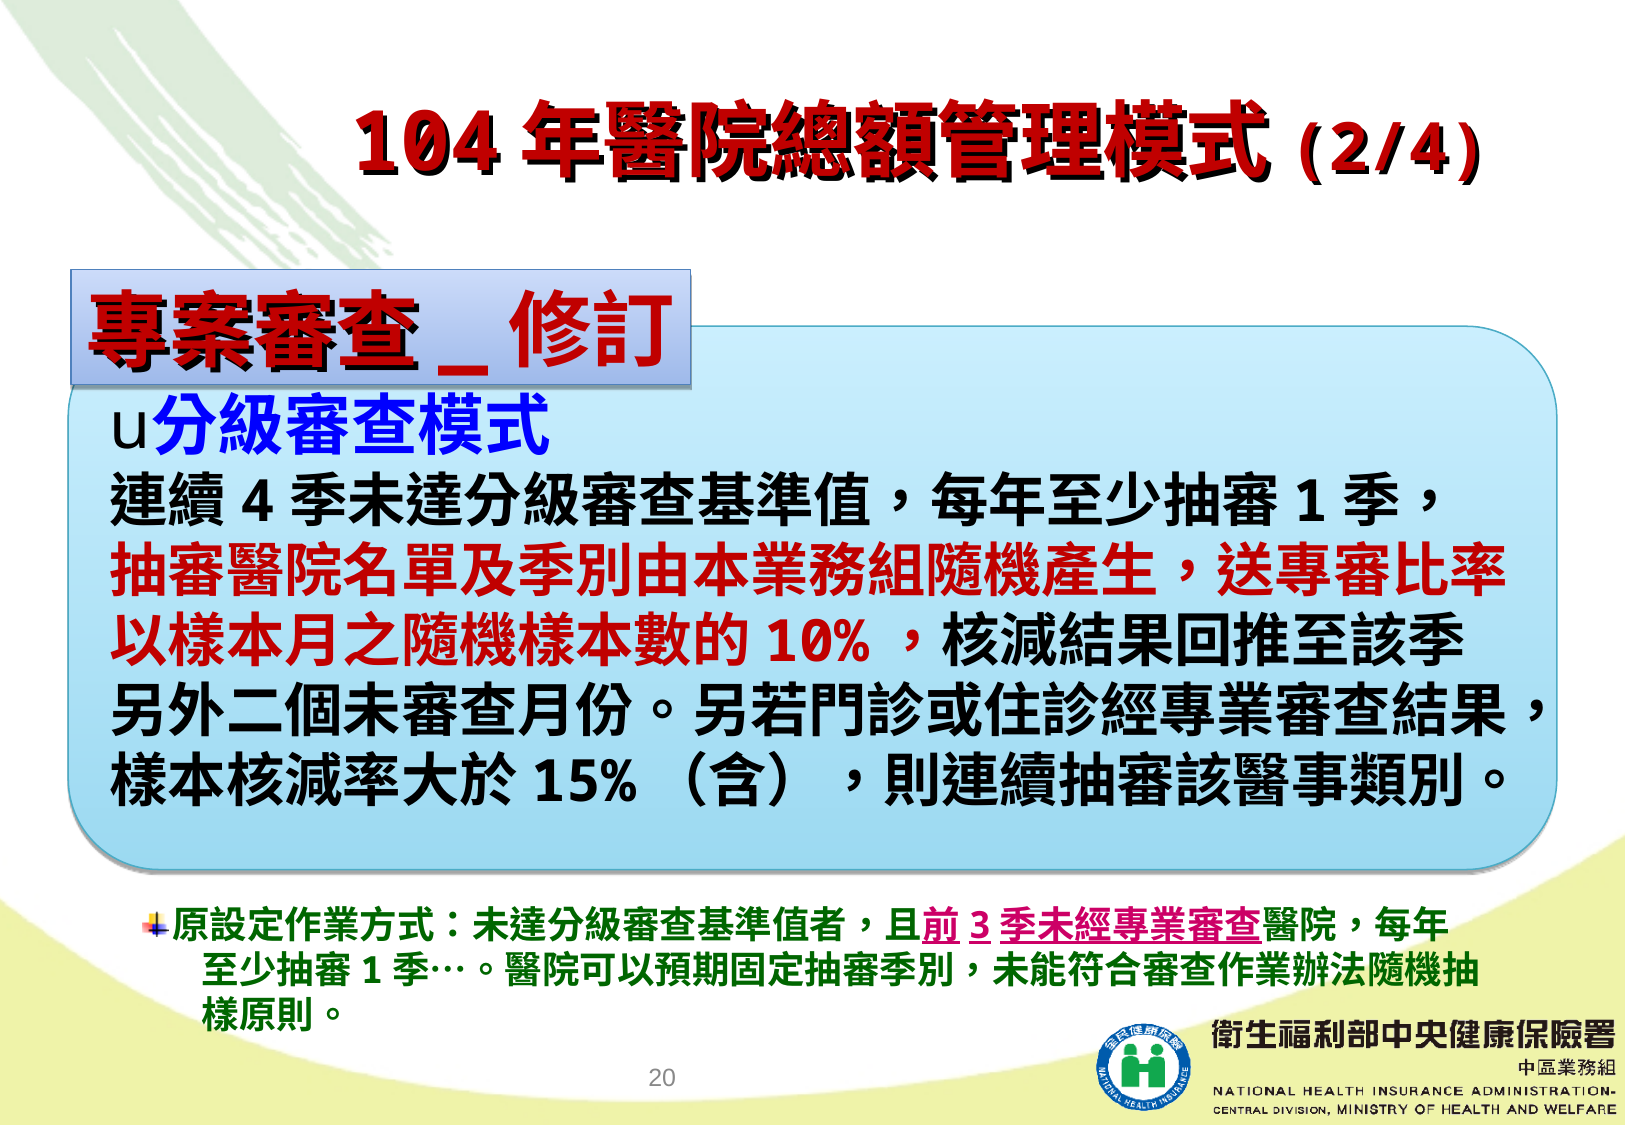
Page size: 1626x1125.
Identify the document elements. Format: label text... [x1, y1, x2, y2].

text_box 原設定作業方式：未達分級審查基準值者，且前3季未經專業審查醫院，每年至少抽審1季…。醫院可以預期固定抽審季別，未能符合審查作業辦法隨機抽樣原則。 [127, 893, 1498, 1045]
text_box 分級審查模式 連續4季未達分級審查基準值，每年至少抽審1季，抽審醫院名單及季別由本業務組隨機產生，送專審比率以樣本月之隨機樣本數的10%，核減結果回推至該季另外二個未審查月份。另若門診或住診經專業審查結果，樣本核減率大於15%（含），則連續抽審該醫事類別。 [68, 326, 1557, 870]
text_box [633, 1046, 1013, 1107]
text_box 104年醫院總額管理模式(2/4) [304, 66, 1535, 209]
text_box 專案審查_修訂 [71, 269, 690, 384]
